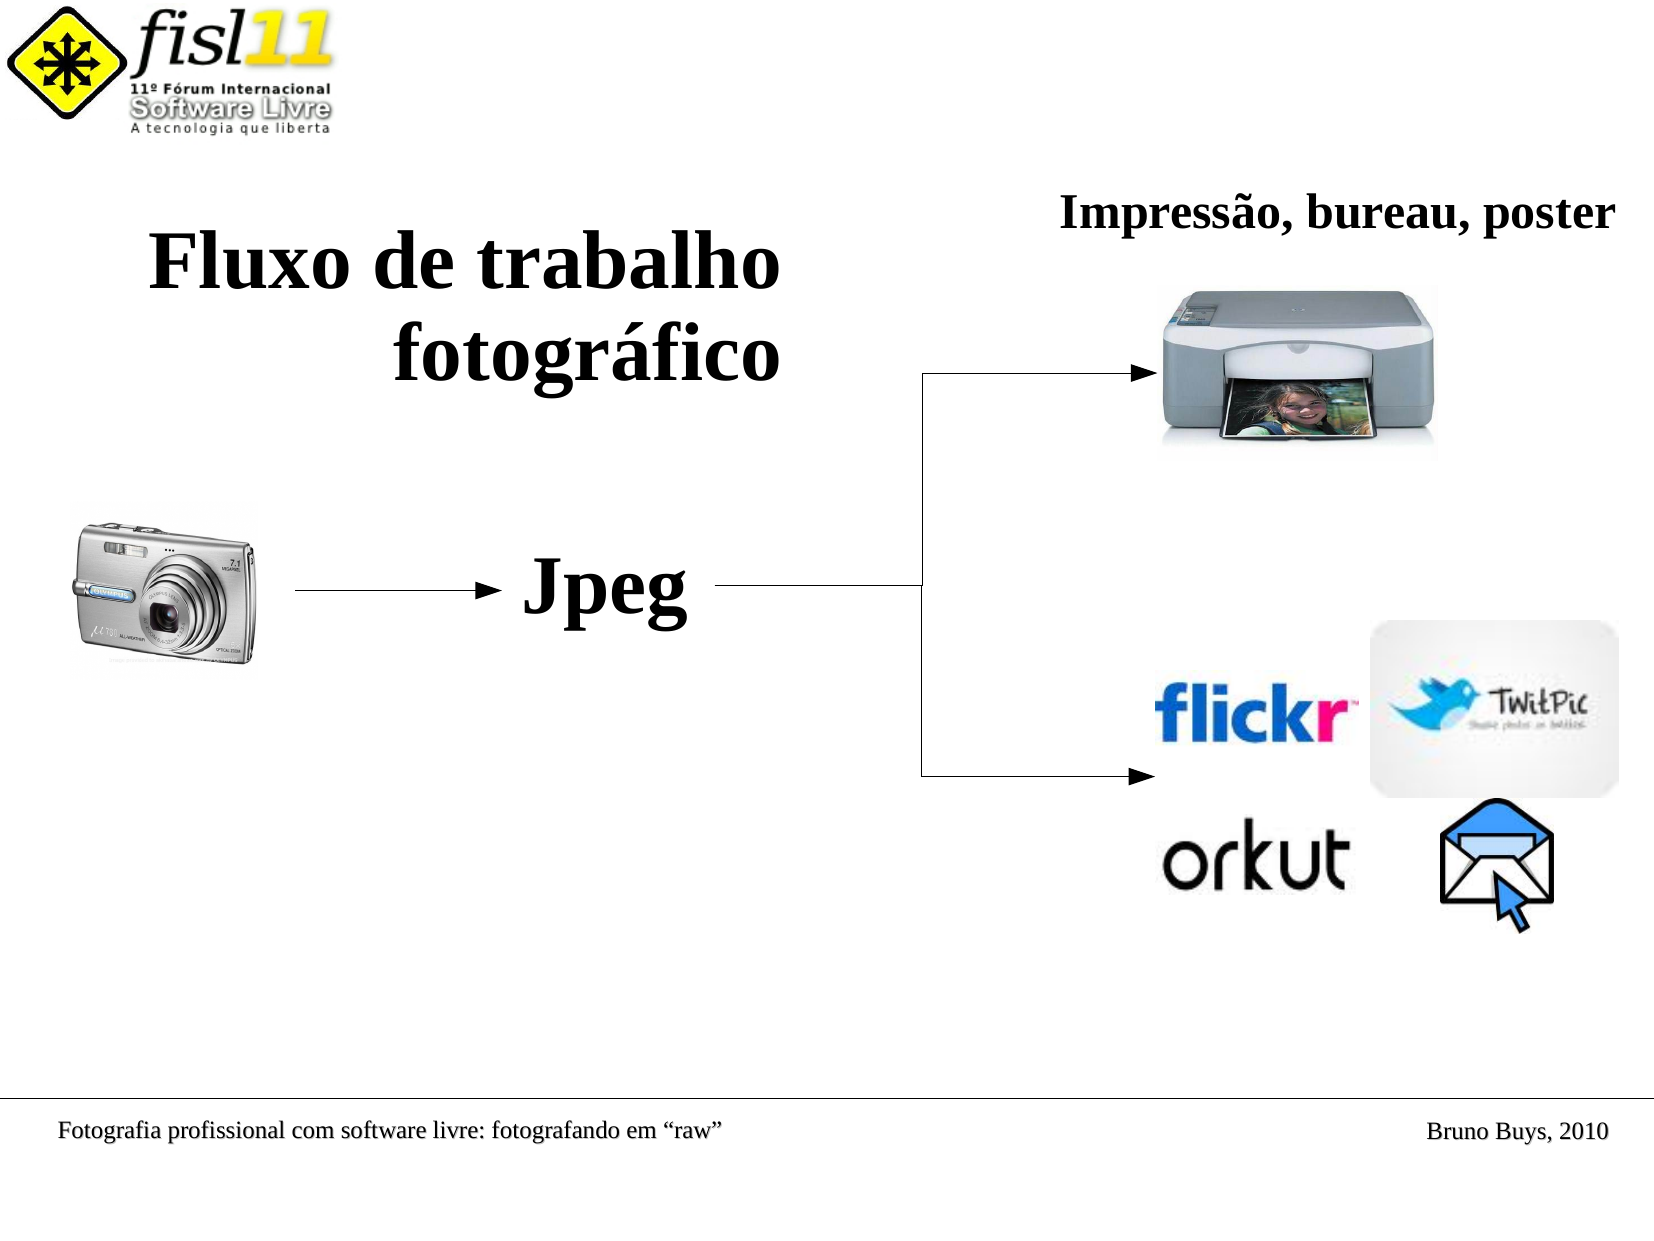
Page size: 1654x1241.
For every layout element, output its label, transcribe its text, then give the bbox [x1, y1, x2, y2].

picture [70, 501, 258, 680]
text_box Bruno Buys, 2010 [1411, 1110, 1625, 1153]
picture [5, 3, 343, 148]
text_box Fotografia profissional com software livre: fotografando em “raw” [42, 1108, 739, 1152]
picture [1370, 620, 1619, 934]
text_box Jpeg [506, 531, 715, 639]
text_box Fluxo de trabalho fotográfico [87, 206, 798, 407]
text_box Impressão, bureau, poster [1045, 176, 1636, 247]
picture [1155, 814, 1359, 895]
picture [1155, 670, 1359, 751]
picture [1157, 285, 1438, 461]
